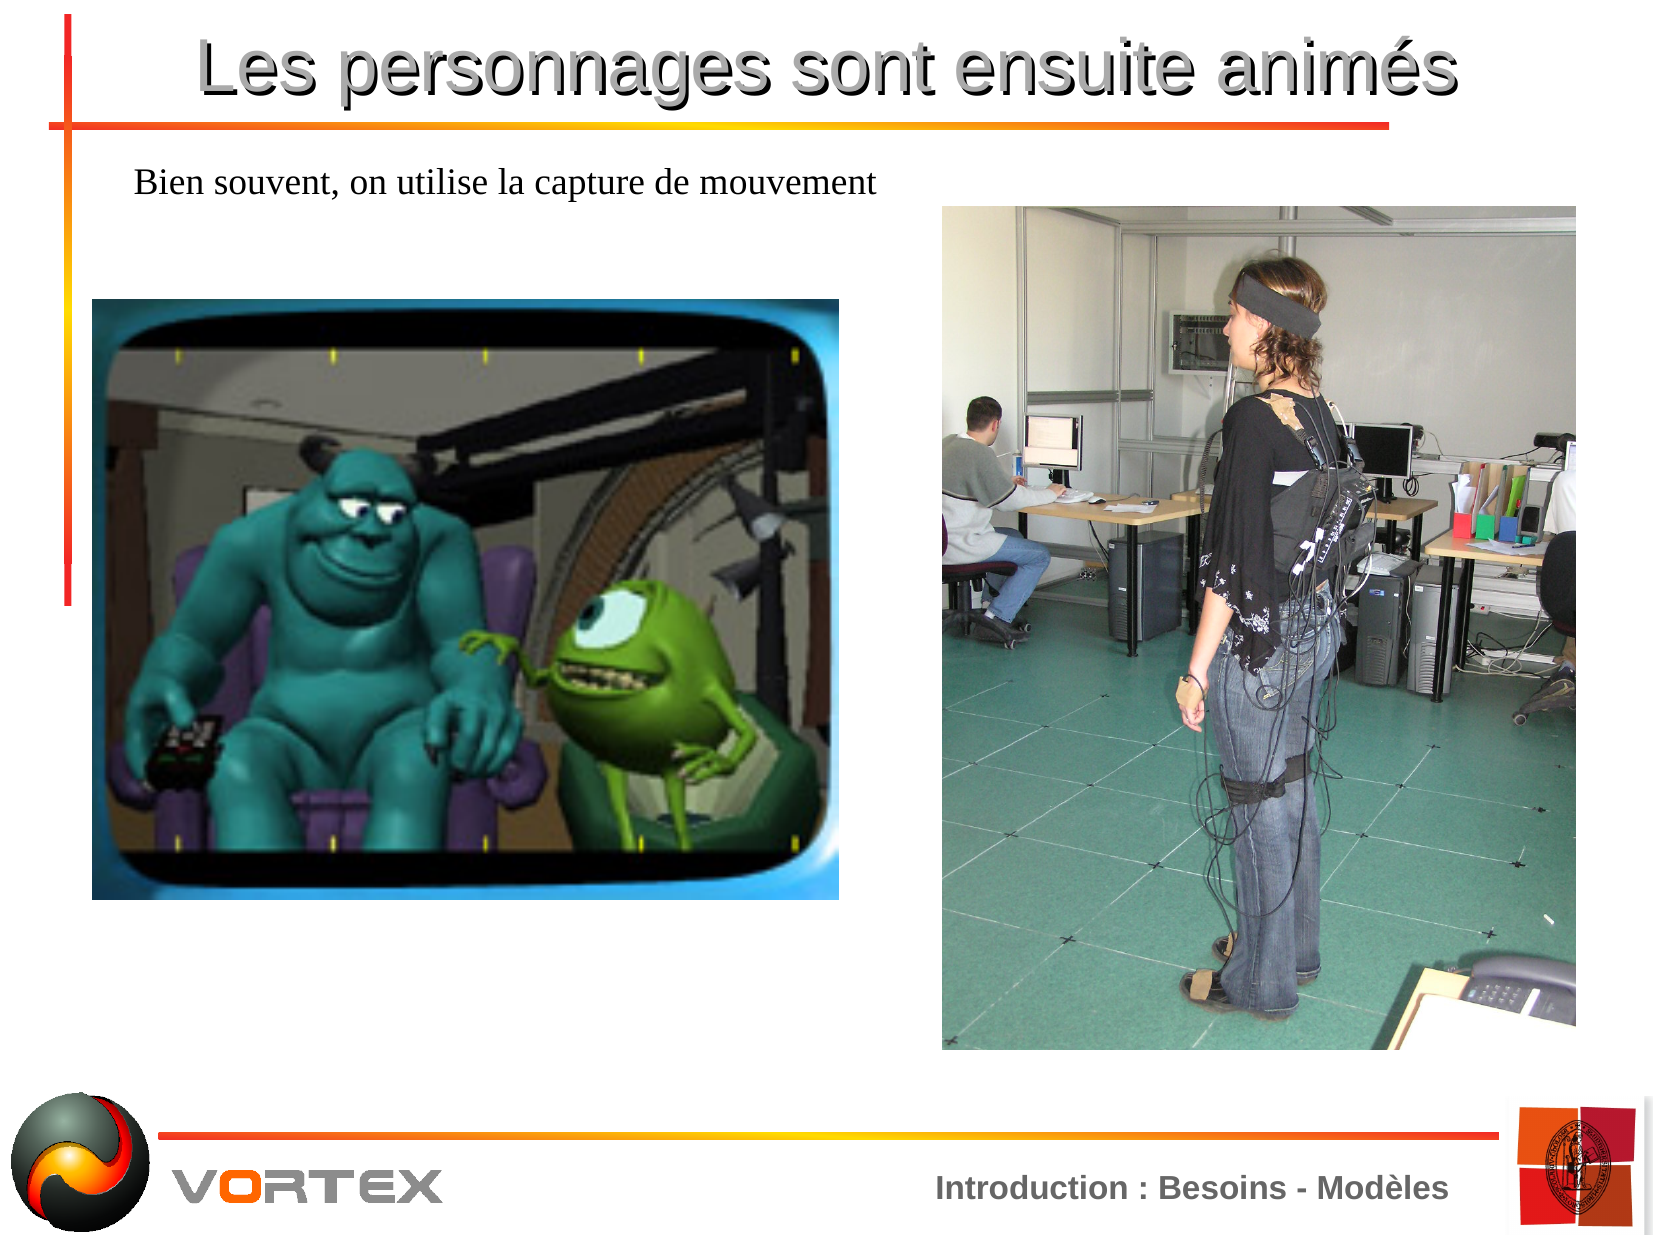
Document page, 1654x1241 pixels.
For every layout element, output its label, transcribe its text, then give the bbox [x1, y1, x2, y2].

picture [92, 299, 839, 901]
picture [11, 1092, 443, 1232]
picture [1505, 1096, 1653, 1235]
list Bien souvent, on utilise la capture de mouvement [115, 160, 1593, 1088]
title Les personnages sont ensuite animés [0, 9, 1654, 123]
picture [942, 206, 1576, 1051]
